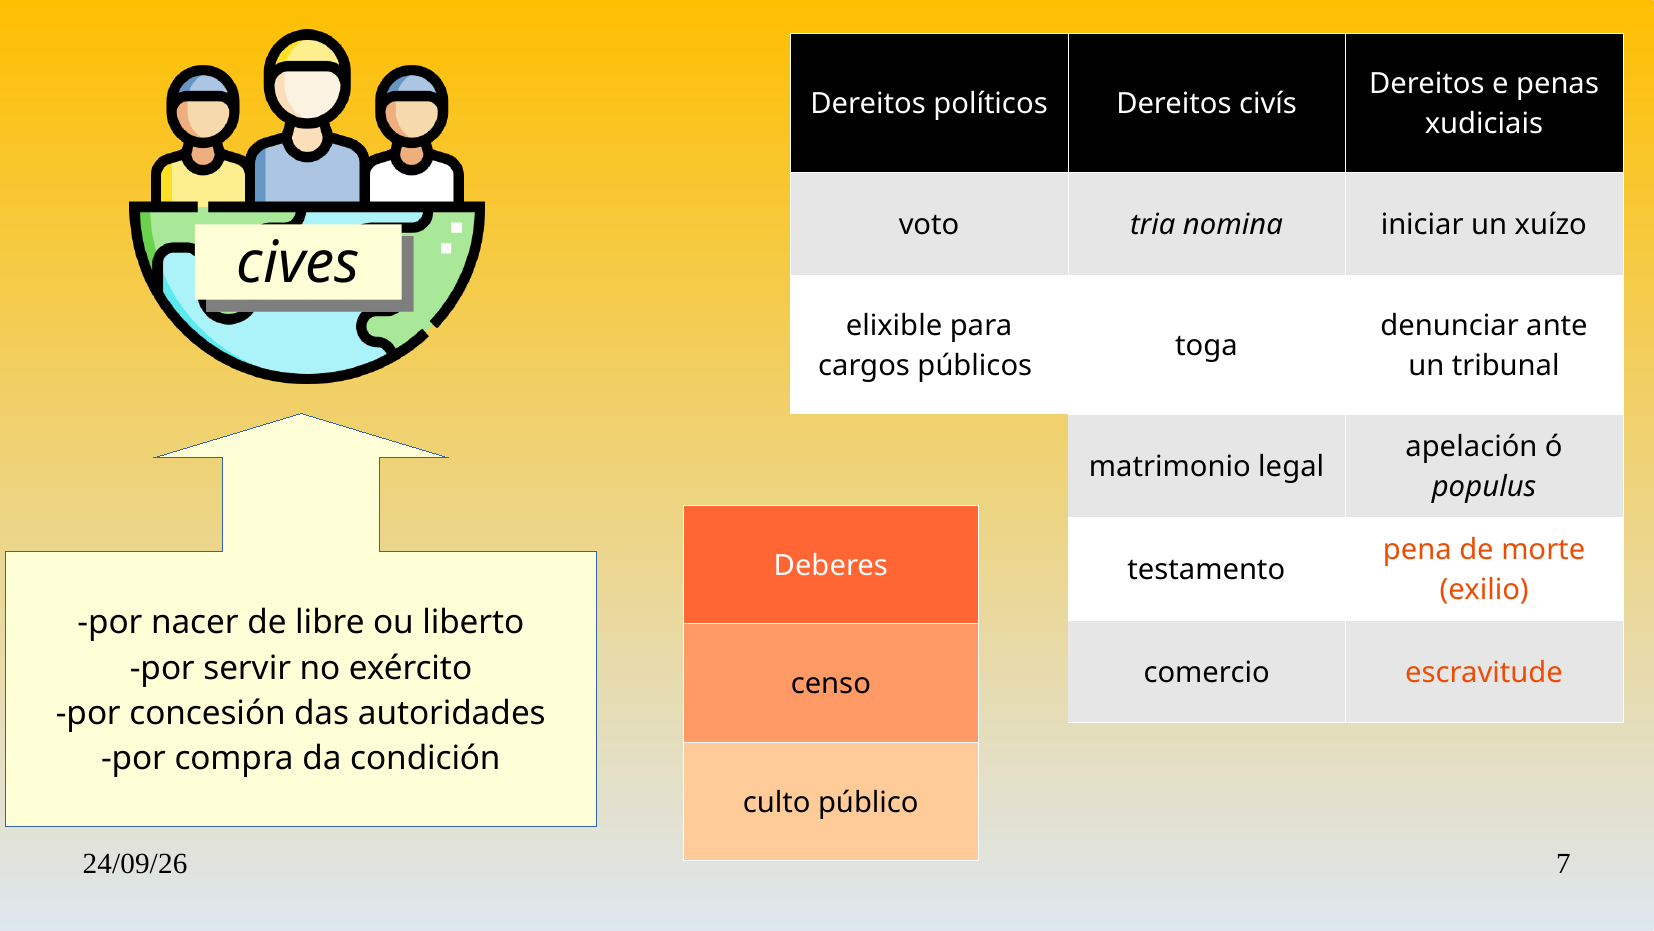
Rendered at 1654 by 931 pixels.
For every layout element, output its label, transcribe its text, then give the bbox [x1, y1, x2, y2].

table_cell voto [791, 173, 1068, 275]
table_cell escravitude [1346, 621, 1623, 722]
table_cell testamento [1068, 518, 1345, 620]
table_cell comercio [1068, 621, 1345, 722]
table_header Dereitos e penas xudiciais [1346, 34, 1623, 172]
table_header Dereitos políticos [791, 34, 1068, 172]
text_box cives [194, 224, 402, 300]
table_cell denunciar ante un tribunal [1346, 276, 1623, 414]
table_cell elixible para cargos públicos [791, 276, 1068, 414]
table_cell iniciar un xuízo [1346, 173, 1623, 275]
table_cell [790, 414, 1068, 517]
table_cell culto público [684, 743, 978, 860]
picture [129, 29, 485, 384]
table_header Deberes [684, 506, 978, 623]
table_cell matrimonio legal [1068, 415, 1345, 517]
table_cell [979, 620, 1068, 722]
table_cell apelación ó populus [1346, 415, 1623, 517]
table_cell pena de morte (exilio) [1346, 518, 1623, 620]
table_cell [979, 517, 1068, 620]
table_cell toga [1069, 276, 1345, 414]
table_cell censo [684, 624, 978, 742]
table_header Dereitos civís [1069, 34, 1345, 172]
text_box -por nacer de libre ou liberto -por servir no exército -por concesión das autoridades -por compra da condición [5, 413, 597, 827]
table_cell tria nomina [1069, 173, 1345, 275]
